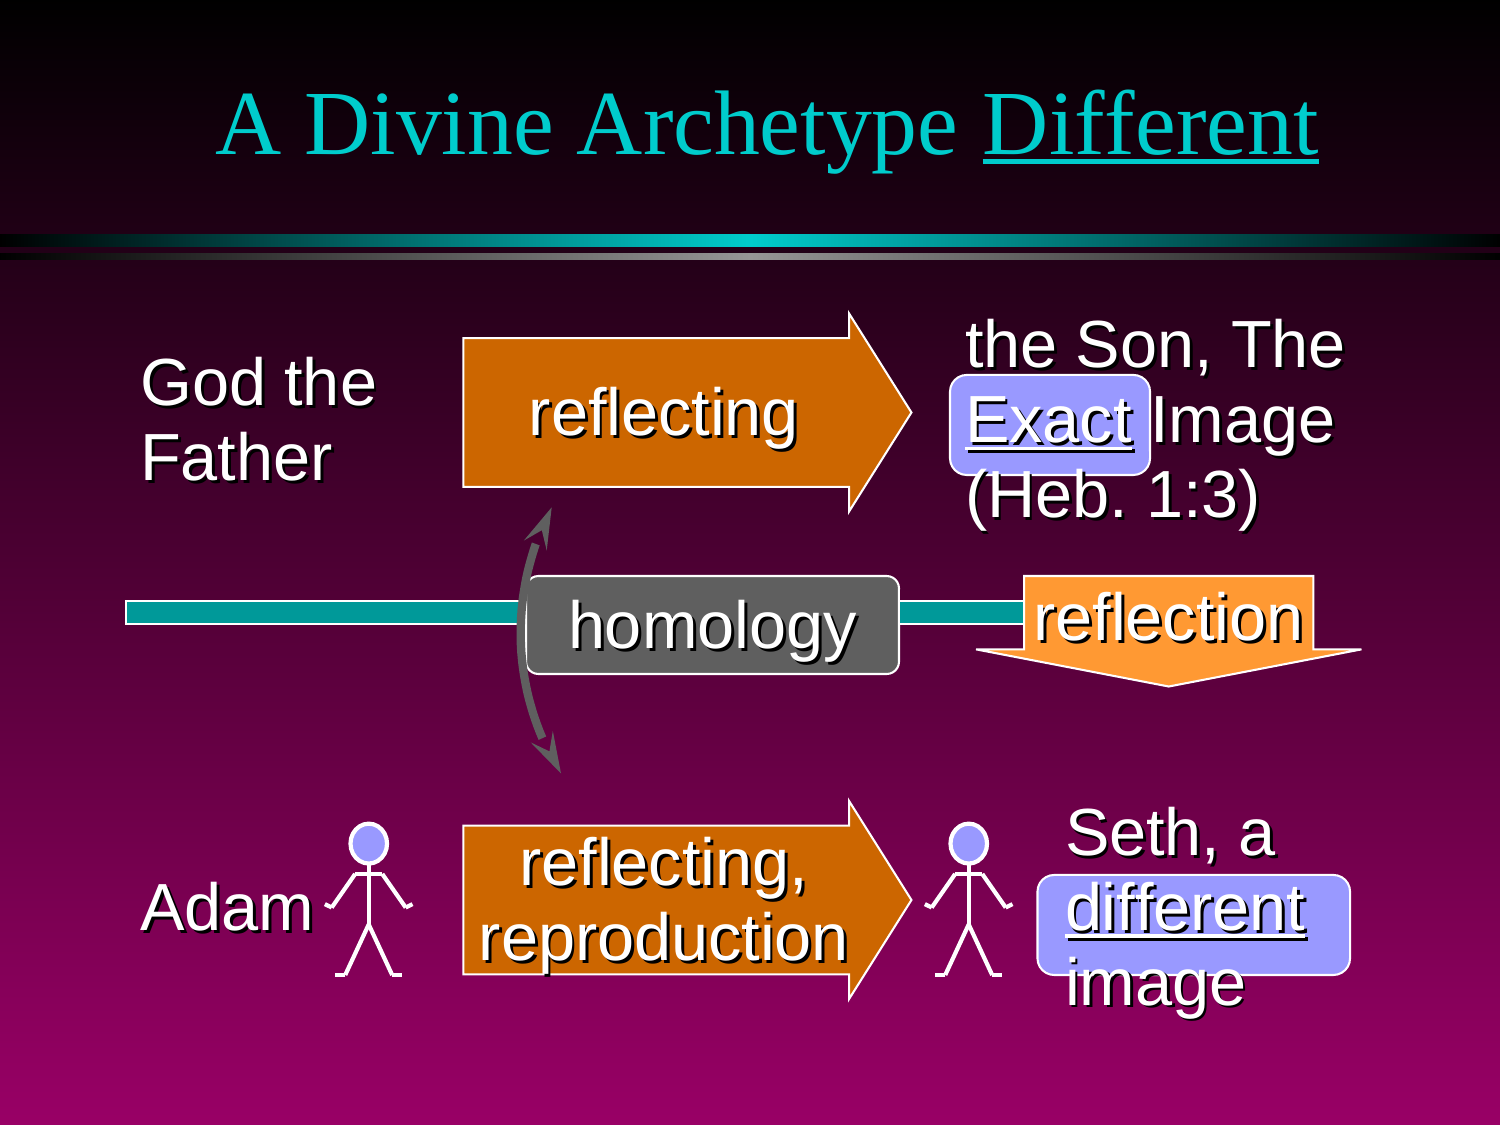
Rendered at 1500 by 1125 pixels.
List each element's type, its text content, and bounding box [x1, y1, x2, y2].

text_box God the Father [125, 337, 413, 503]
text_box Seth, a different image [1049, 787, 1388, 1027]
text_box [1037, 875, 1049, 975]
text_box [950, 823, 988, 864]
title A Divine Archetype Different [200, 34, 1476, 213]
text_box homology [526, 576, 899, 674]
text_box reflection [976, 576, 1362, 687]
text_box [350, 823, 388, 862]
text_box reflecting [463, 313, 912, 512]
text_box [126, 601, 518, 624]
text_box [899, 601, 1024, 624]
text_box reflecting, reproduction [463, 801, 912, 999]
text_box Adam [125, 862, 413, 953]
text_box the Son, The Exact Image (Heb. 1:3) [949, 299, 1413, 540]
